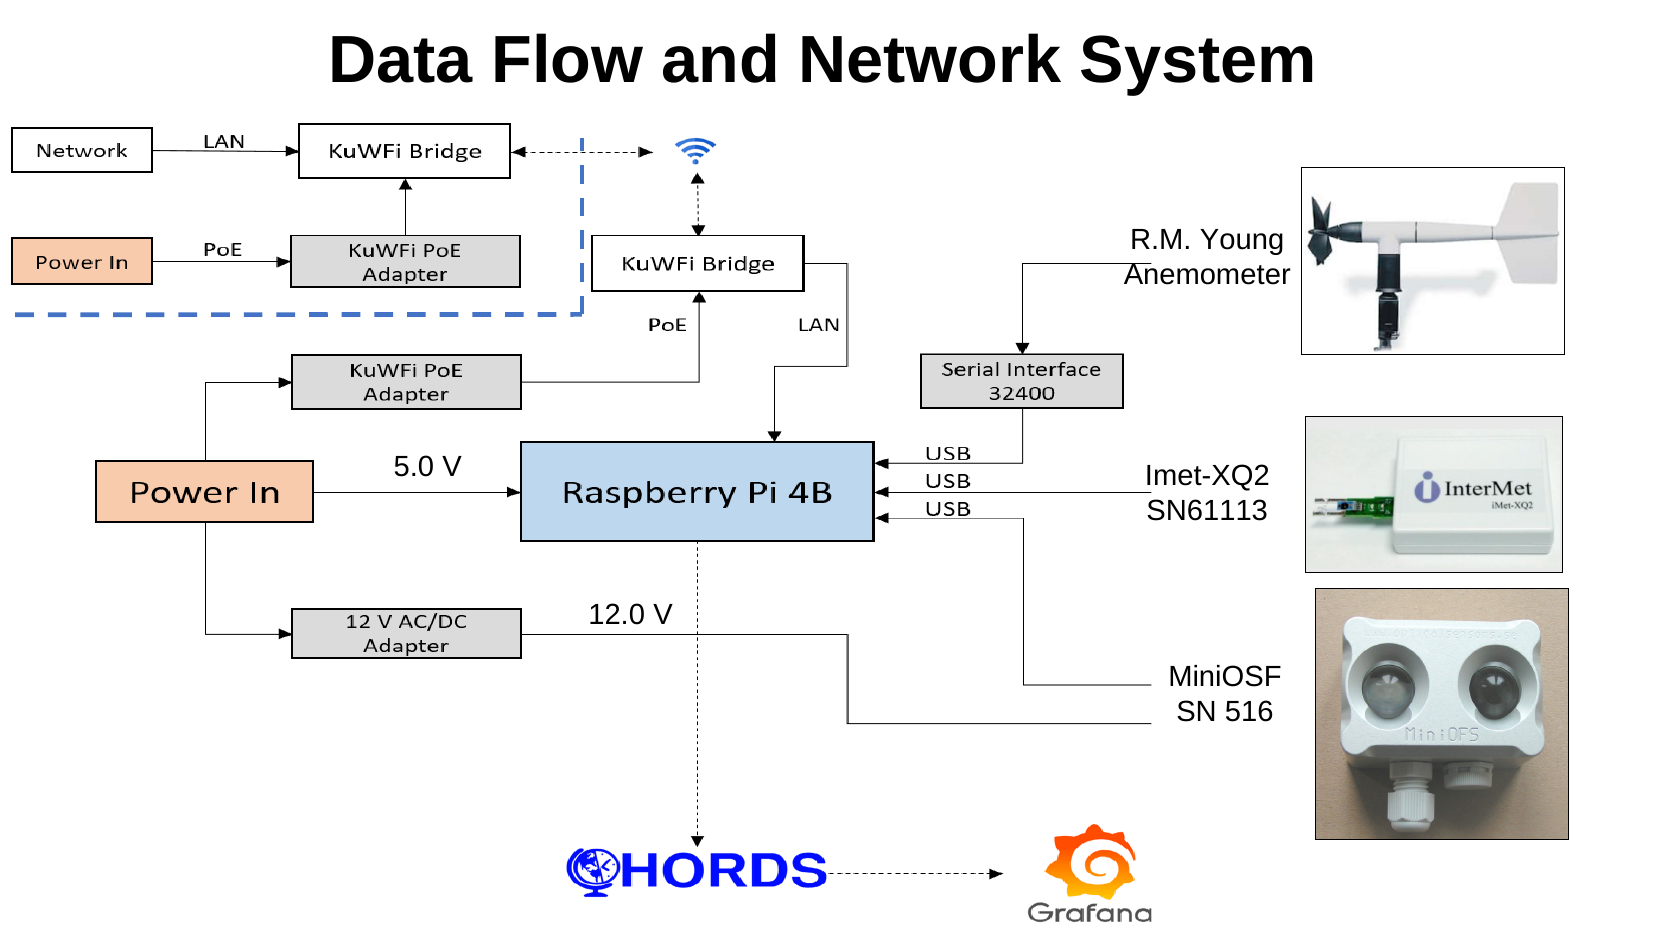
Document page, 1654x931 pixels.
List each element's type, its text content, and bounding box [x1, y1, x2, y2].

picture [1301, 167, 1565, 355]
picture [1305, 416, 1563, 573]
text_box 12.0 V [573, 587, 709, 638]
picture [4, 106, 1152, 931]
text_box Imet-XQ2 SN61113 [1094, 449, 1321, 535]
picture [1315, 588, 1569, 840]
text_box R.M. Young Anemometer [1094, 213, 1321, 298]
title Data Flow and Network System [0, 5, 1651, 107]
text_box MiniOSF SN 516 [1111, 650, 1339, 735]
text_box 5.0 V [378, 440, 485, 490]
